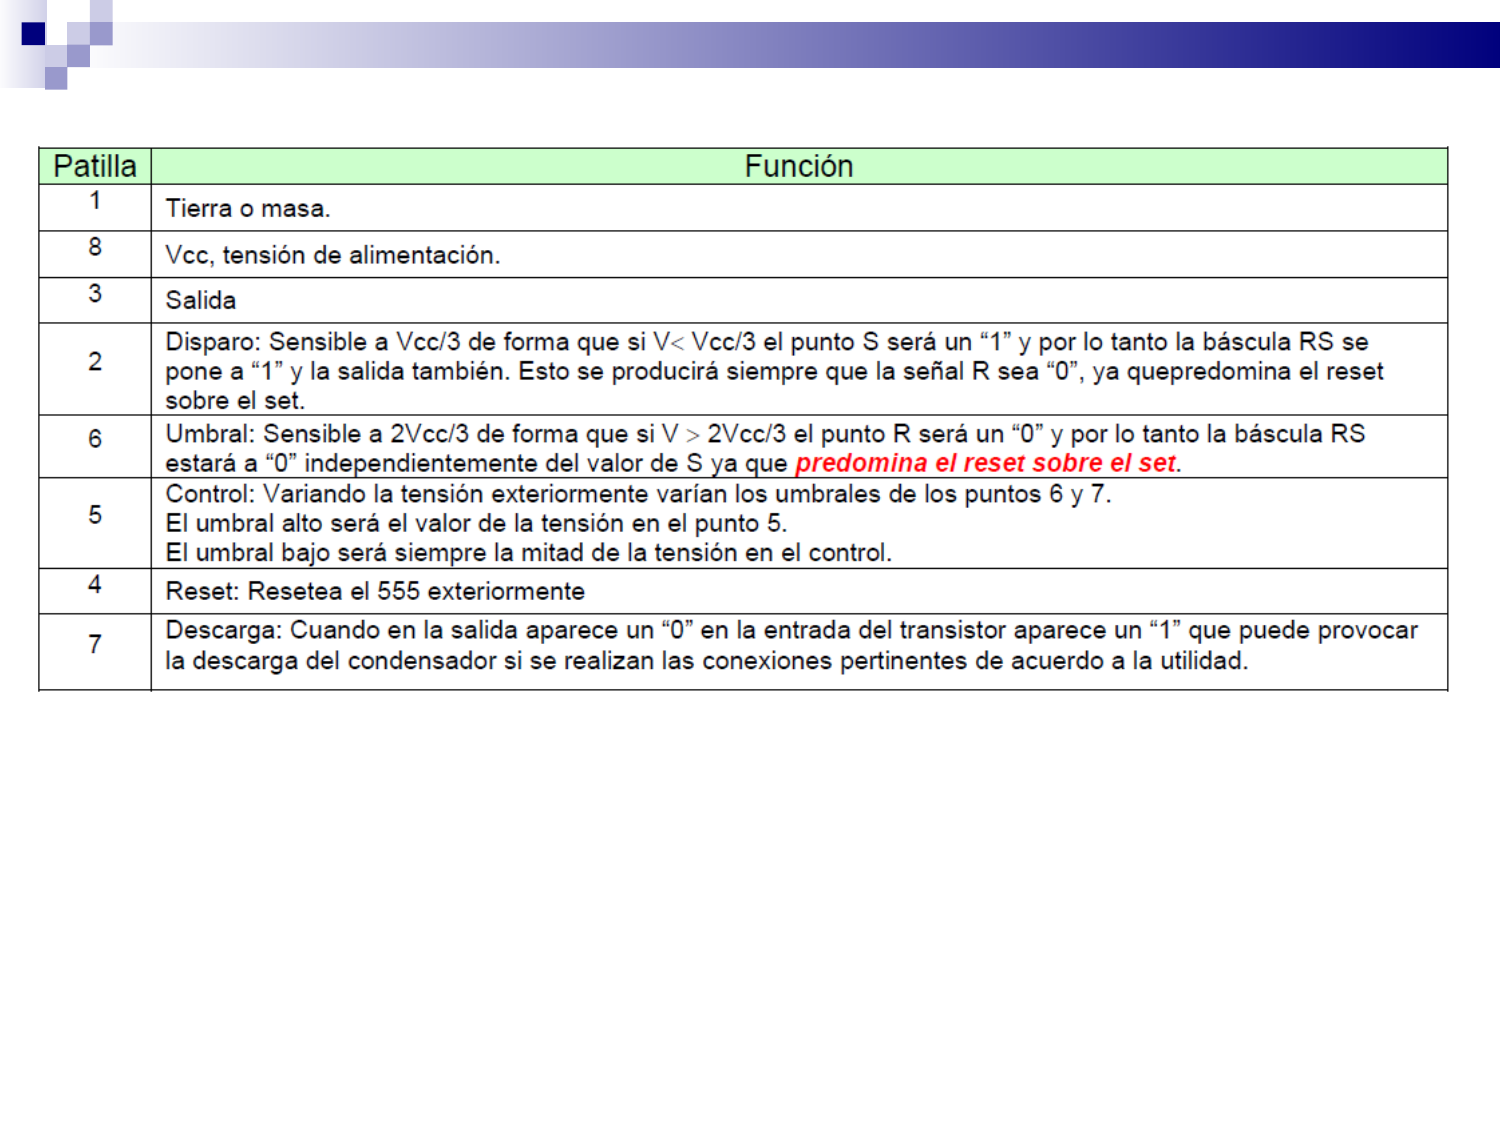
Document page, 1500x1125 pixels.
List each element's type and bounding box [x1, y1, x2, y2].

picture [29, 137, 1453, 710]
